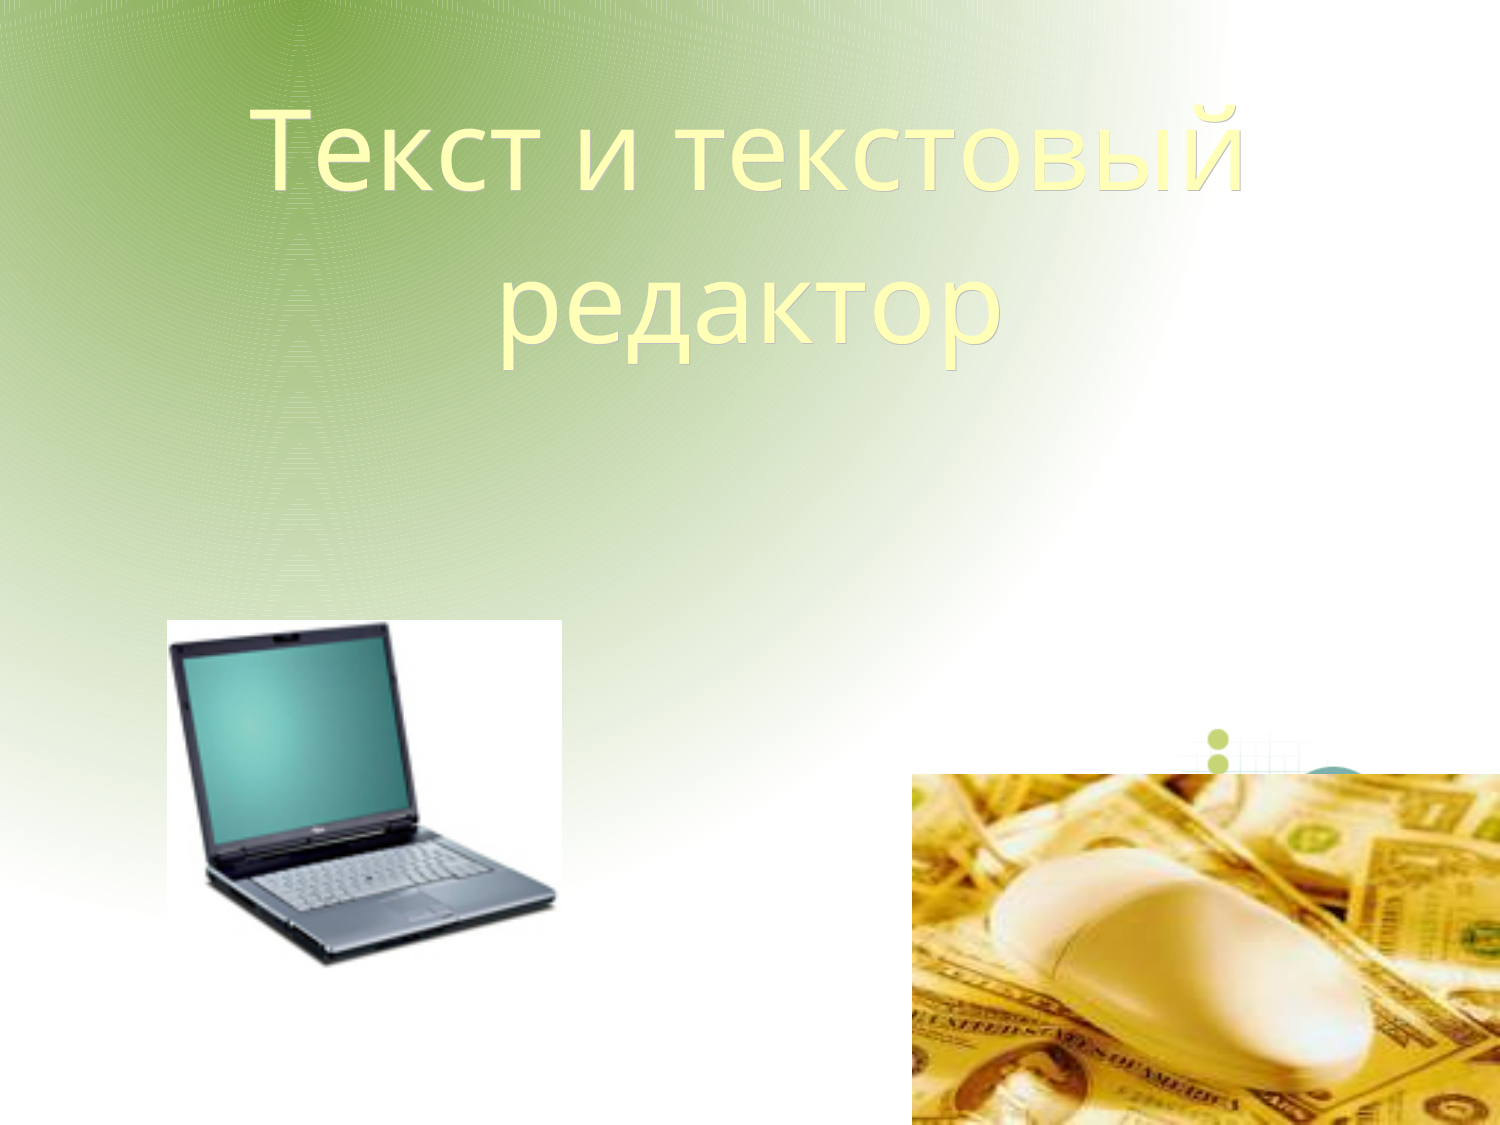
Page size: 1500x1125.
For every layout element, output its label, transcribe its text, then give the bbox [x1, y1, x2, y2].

subtitle [112, 274, 1388, 1038]
picture [912, 718, 1500, 1125]
title Текст и текстовый редактор [112, 62, 1388, 274]
picture [167, 620, 562, 971]
